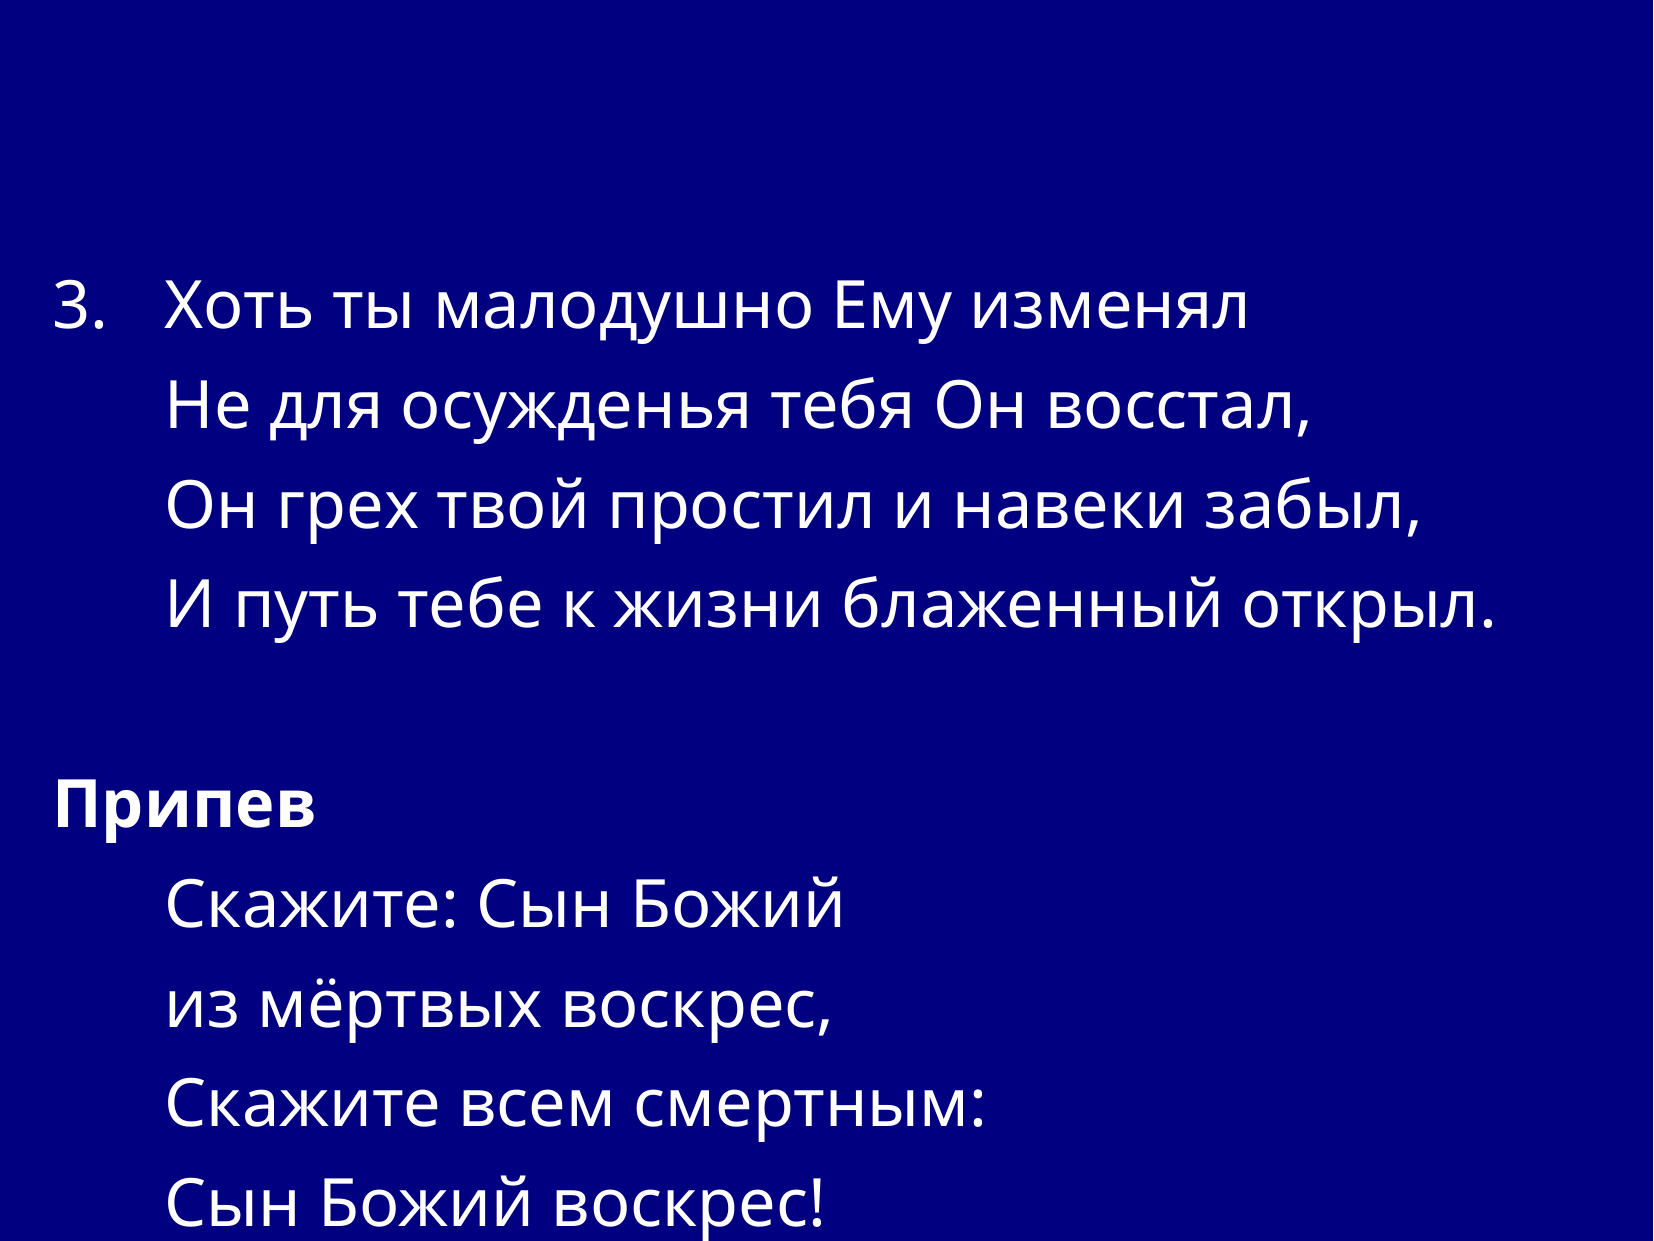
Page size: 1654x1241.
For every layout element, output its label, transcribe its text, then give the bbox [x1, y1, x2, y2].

text_box 3. Хоть ты малодушно Ему изменял Не для осужденья тебя Он восстал, Он грех твой простил и навеки забыл, И путь тебе к жизни блаженный открыл. Припев Скажите: Сын Божий из мёртвых воскрес, Скажите всем смертным: Сын Божий воскрес! [37, 150, 1653, 1163]
